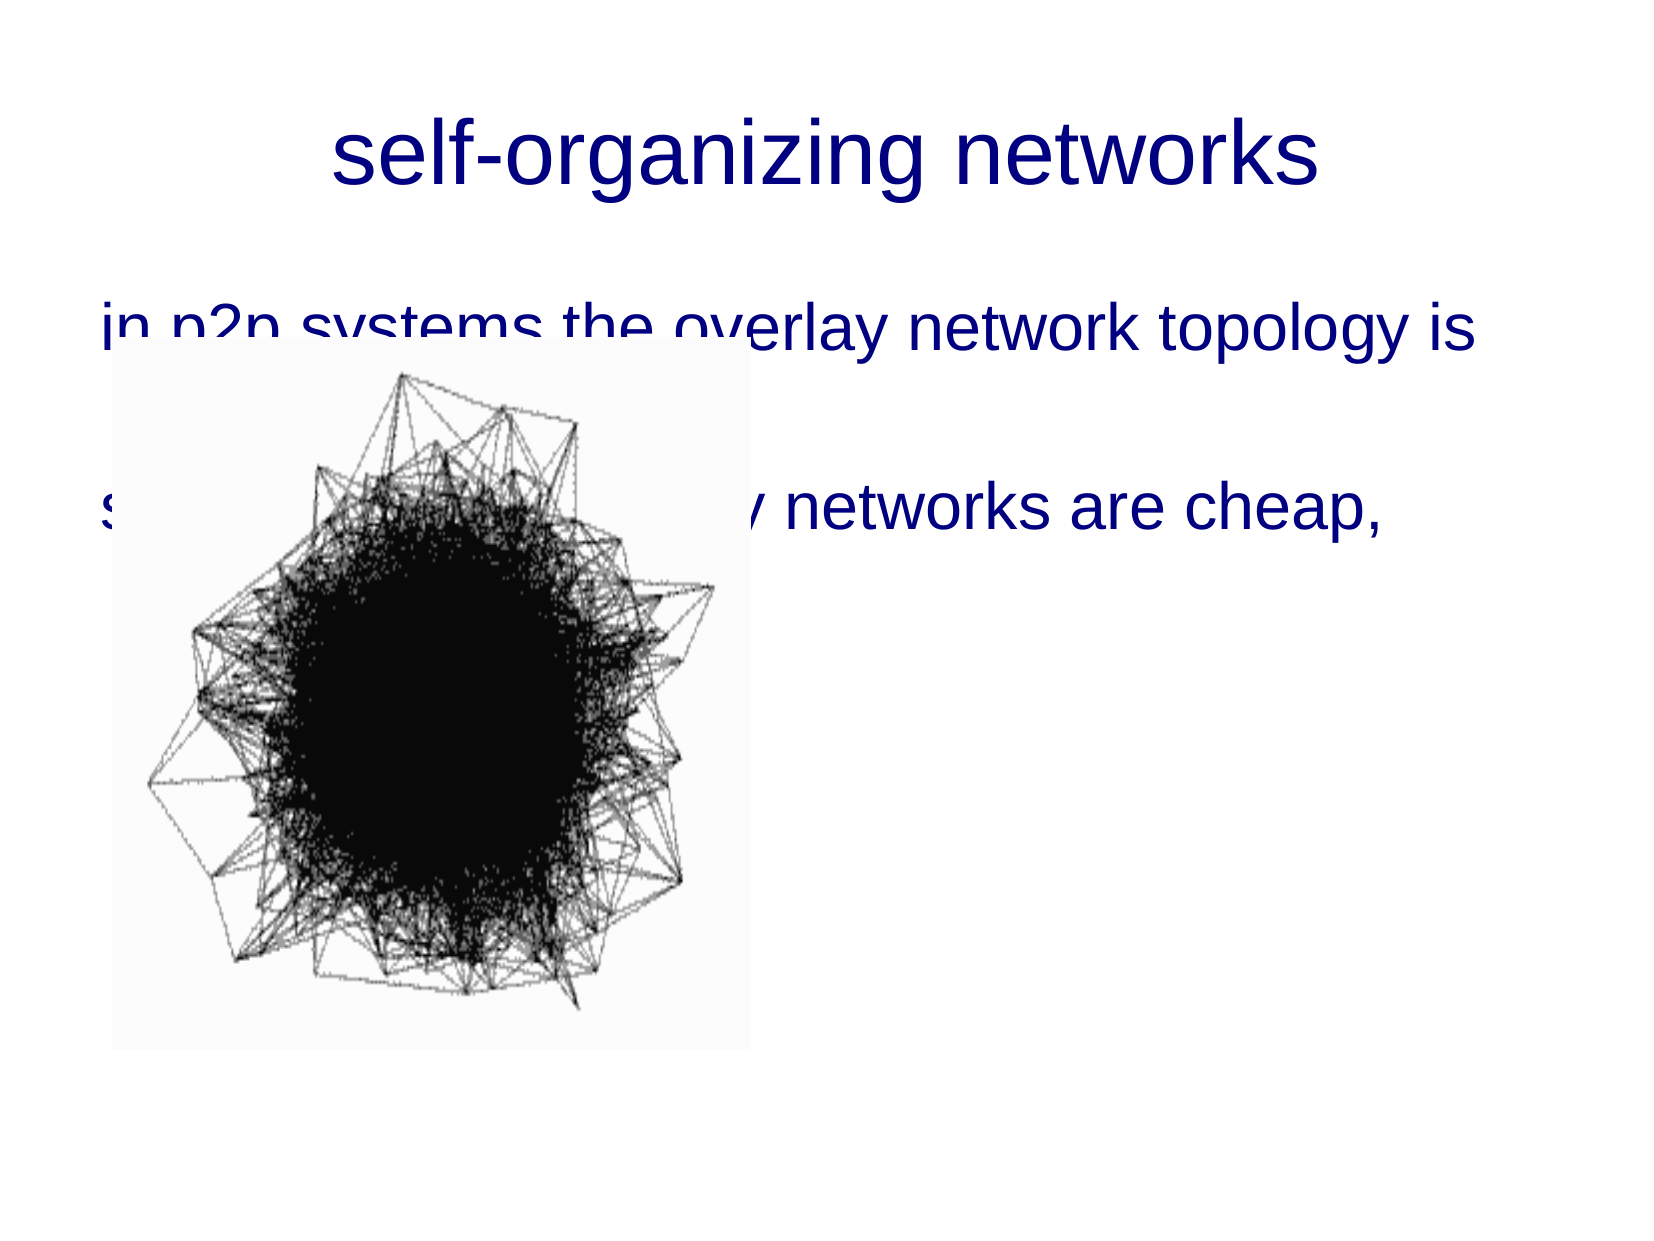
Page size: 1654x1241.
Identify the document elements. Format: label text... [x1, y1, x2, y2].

title self-organizing networks [82, 49, 1571, 257]
picture [112, 337, 751, 1051]
list in p2p systems the overlay network topology is important self-organizing overlay networks are cheap, robust and generic [844, 290, 1571, 1109]
